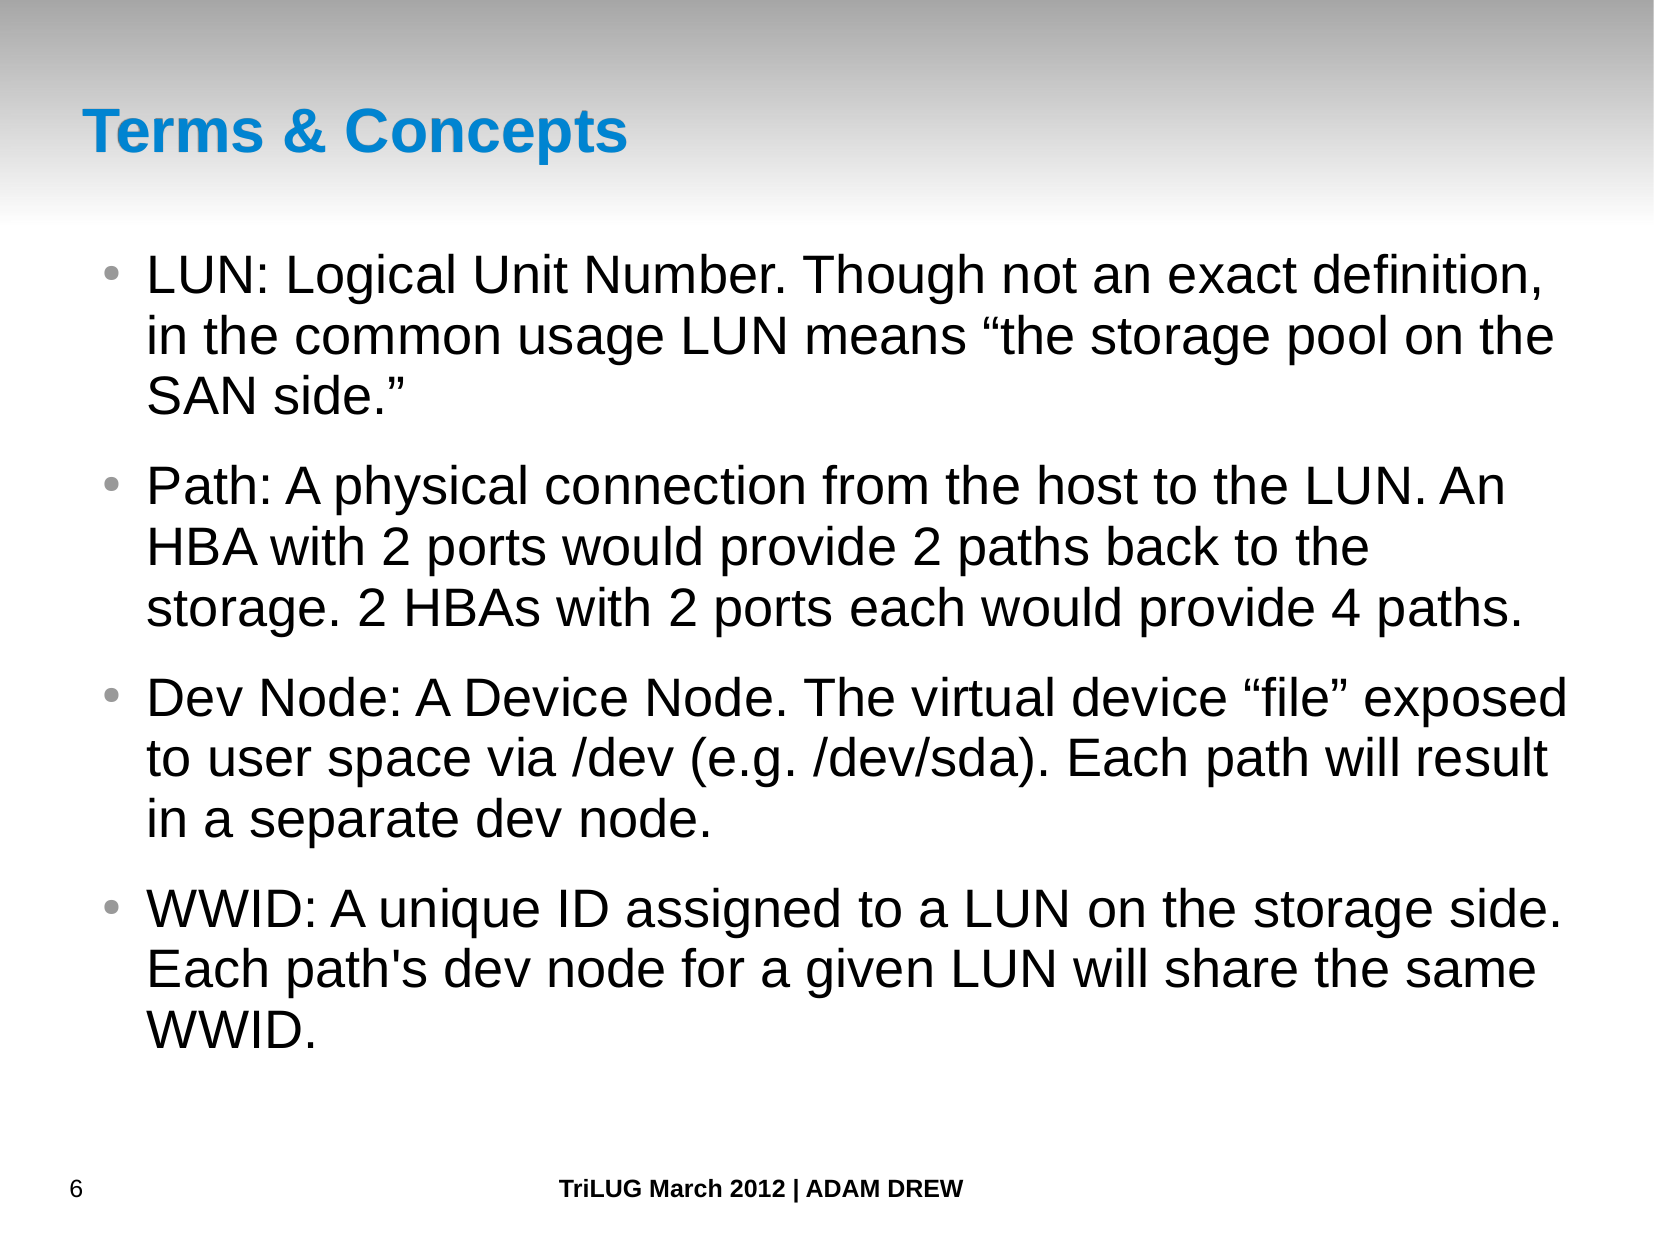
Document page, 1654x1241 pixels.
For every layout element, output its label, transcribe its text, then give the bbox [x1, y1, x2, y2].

title Terms & Concepts [82, 37, 1571, 226]
list LUN: Logical Unit Number. Though not an exact definition, in the common usage LUN means “the storage pool on the SAN side.” Path: A physical connection from the host to the LUN. An HBA with 2 ports would provide 2 paths back to the storage. 2 HBAs with 2 ports each would provide 4 paths. Dev Node: A Device Node. The virtual device “file” exposed to user space via /dev (e.g. /dev/sda). Each path will result in a separate dev node. WWID: A unique ID assigned to a LUN on the storage side. Each path's dev node for a given LUN will share the same WWID. [86, 244, 1576, 1060]
picture [0, 0, 1654, 225]
